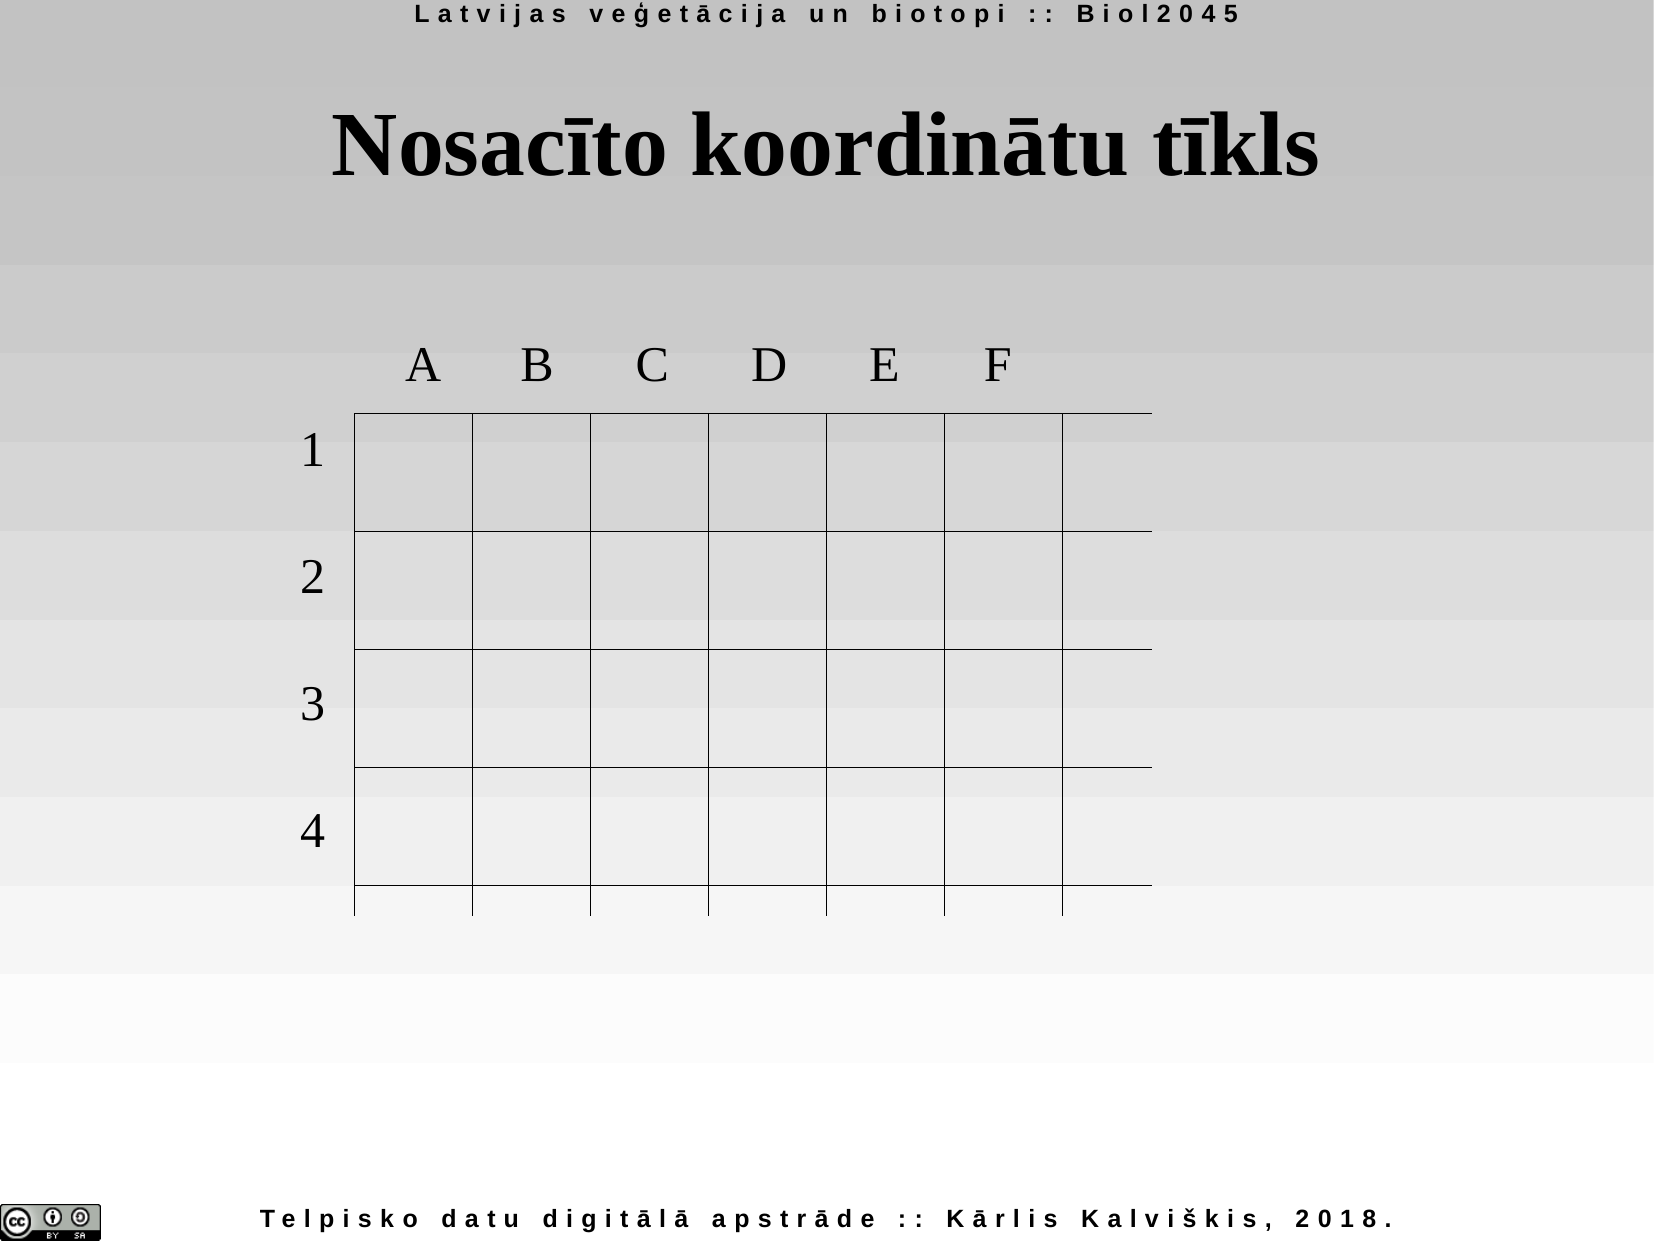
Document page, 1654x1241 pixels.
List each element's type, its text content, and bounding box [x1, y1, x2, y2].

picture [0, 287, 1654, 1241]
text_box B [520, 336, 554, 393]
text_box F [983, 336, 1012, 393]
text_box E [869, 336, 900, 393]
text_box C [635, 336, 670, 393]
text_box 4 [300, 803, 329, 859]
text_box 2 [300, 549, 326, 605]
text_box A [405, 336, 442, 393]
text_box D [750, 336, 788, 393]
text_box 3 [300, 676, 326, 732]
text_box 1 [300, 422, 326, 478]
title Nosacīto koordinātu tīkls [0, 1, 1654, 287]
